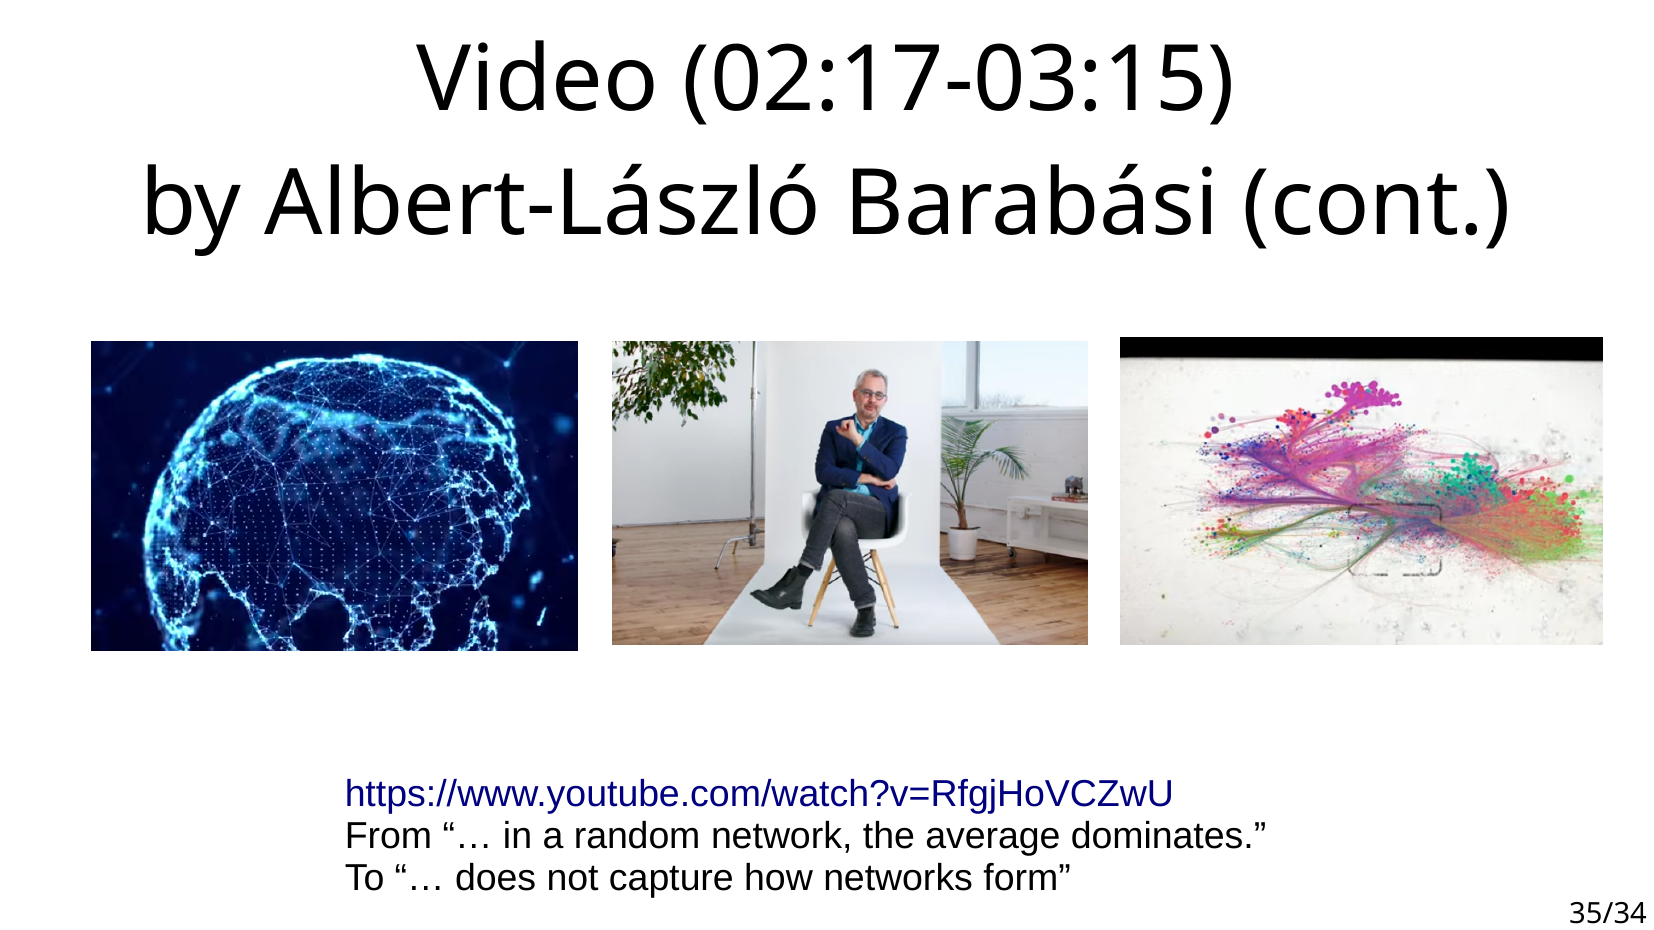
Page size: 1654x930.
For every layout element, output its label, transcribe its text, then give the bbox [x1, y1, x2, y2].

picture [91, 341, 578, 651]
picture [1120, 337, 1603, 645]
picture [612, 341, 1088, 645]
text_box https://www.youtube.com/watch?v=RfgjHoVCZwU From “… in a random network, the average dominates.” To “… does not capture how networks form” [330, 765, 1396, 906]
title Video (02:17-03:15) by Albert-László Barabási (cont.) [82, 7, 1571, 266]
